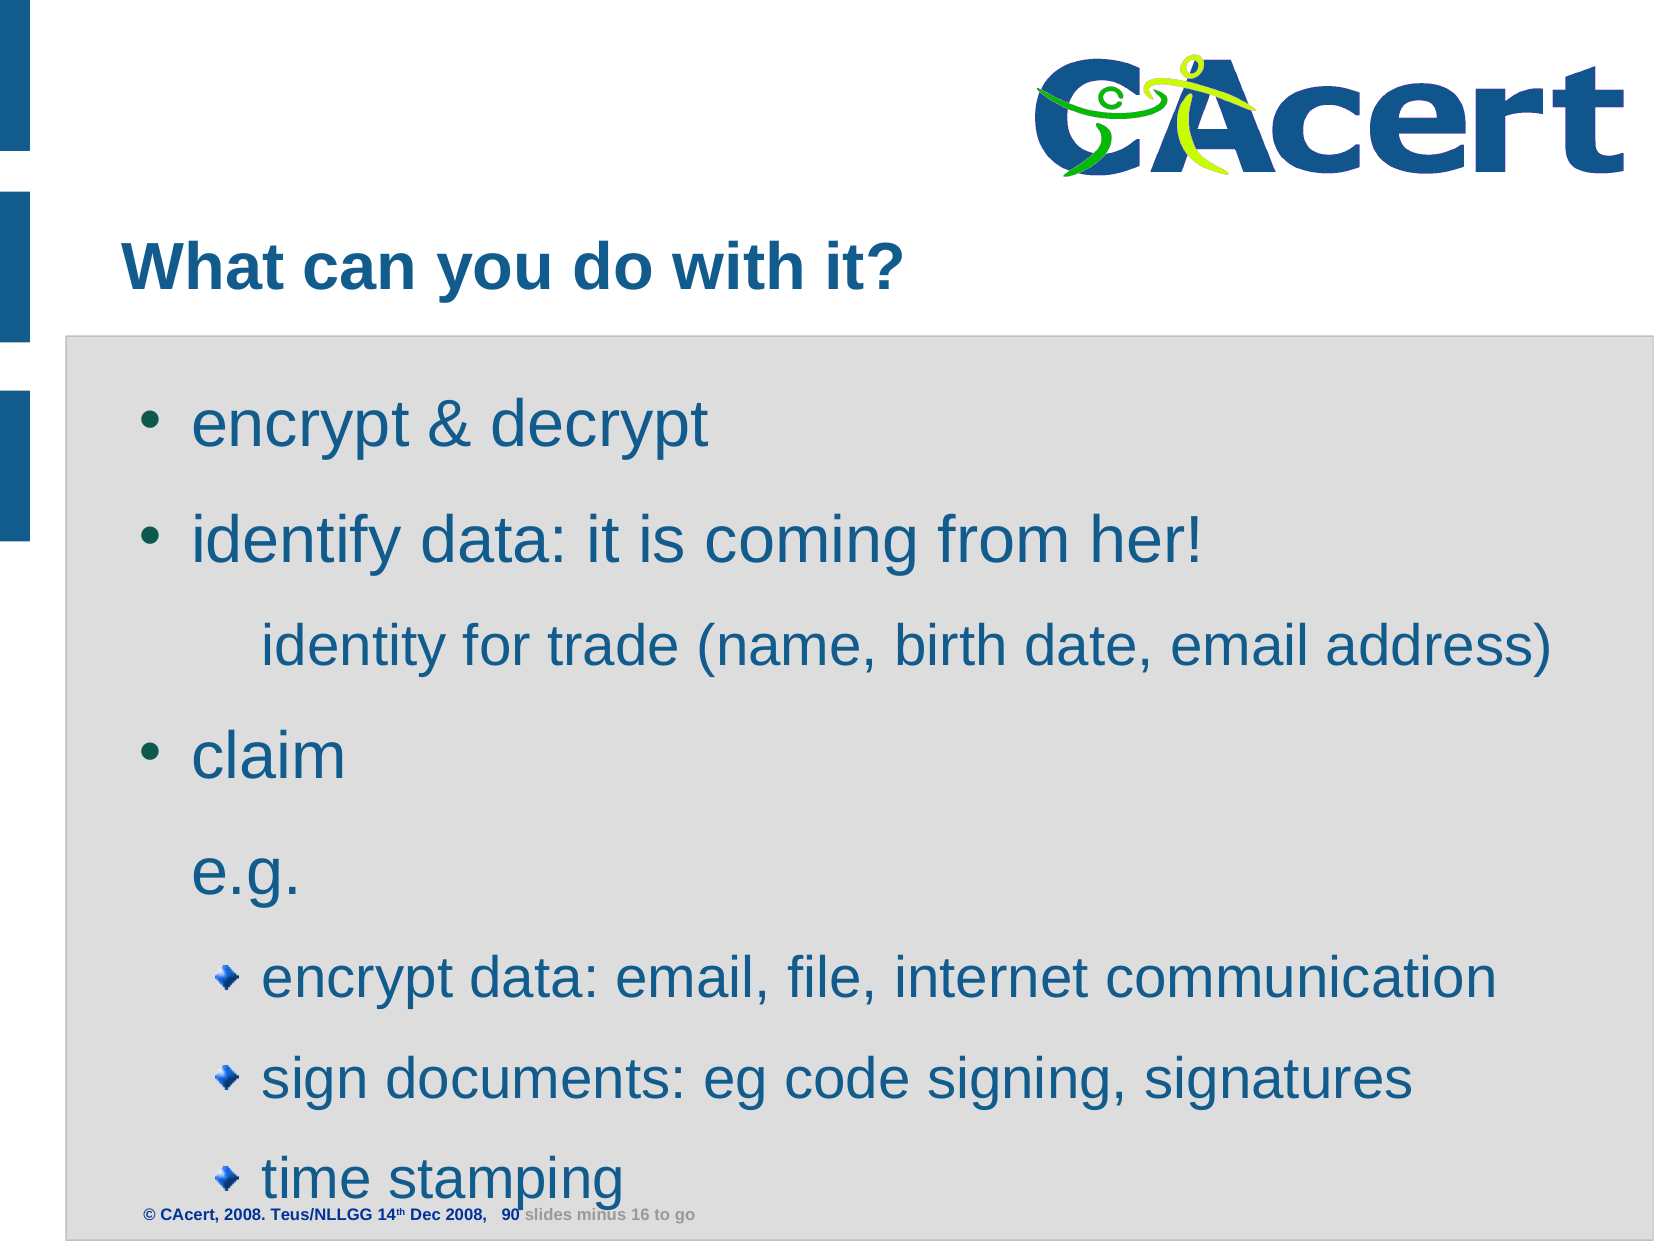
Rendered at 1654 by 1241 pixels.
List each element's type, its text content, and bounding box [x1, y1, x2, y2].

title What can you do with it? [121, 177, 1533, 315]
list encrypt & decrypt identify data: it is coming from her! identity for trade (name, birth date, email address) claim e.g. encrypt data: email, file, internet communication sign documents: eg code signing, signatures time stamping [121, 344, 1594, 1238]
picture [1033, 53, 1625, 178]
